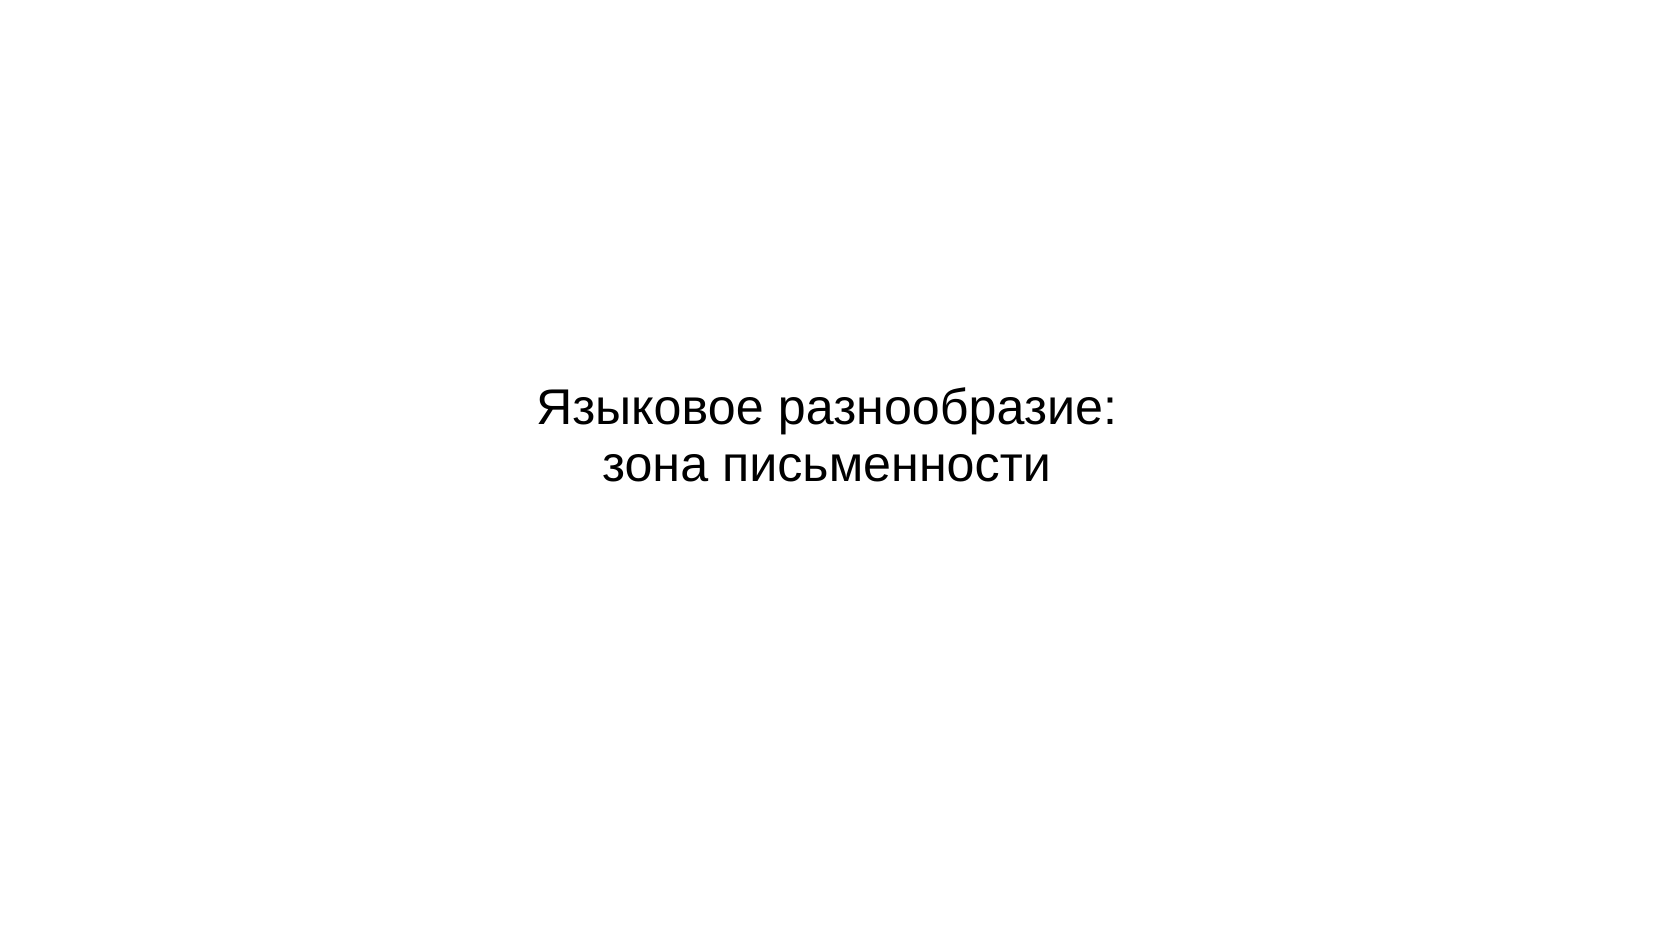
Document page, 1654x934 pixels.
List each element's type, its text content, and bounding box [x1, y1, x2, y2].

subtitle Языковое разнообразие: зона письменности [82, 37, 1571, 835]
